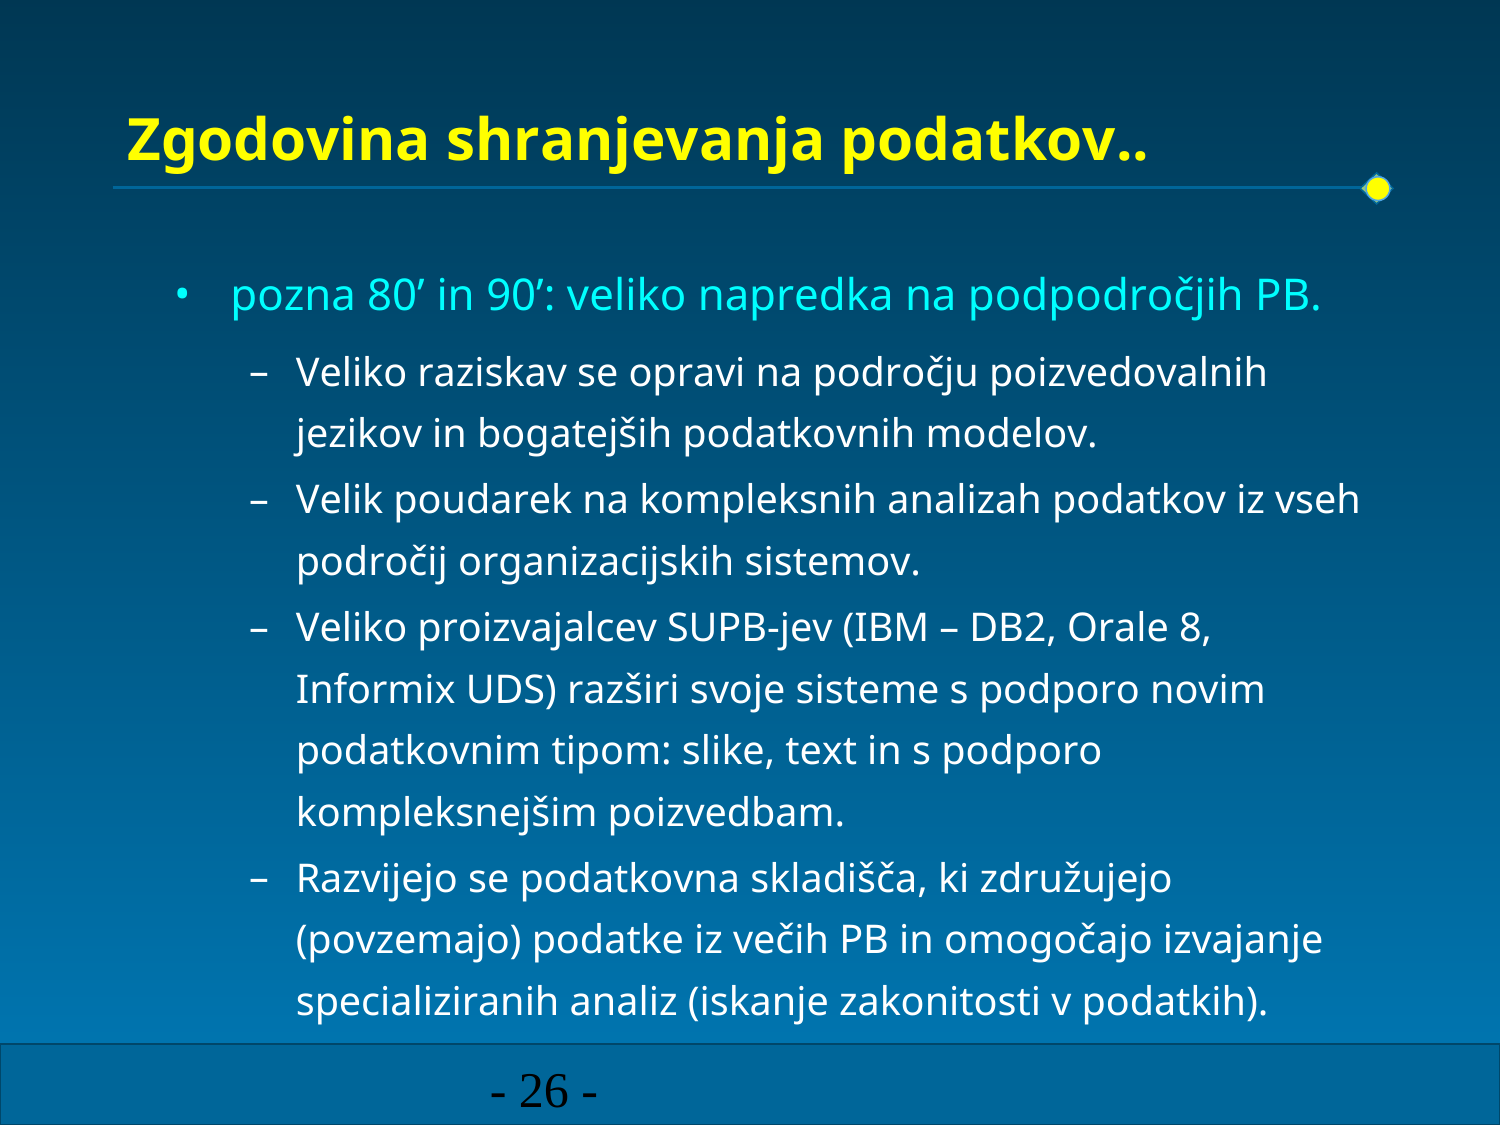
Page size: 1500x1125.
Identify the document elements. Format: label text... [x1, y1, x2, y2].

list pozna 80’ in 90’: veliko napredka na podpodročjih PB. Veliko raziskav se opravi na področju poizvedovalnih jezikov in bogatejših podatkovnih modelov. Velik poudarek na kompleksnih analizah podatkov iz vseh področij organizacijskih sistemov. Veliko proizvajalcev SUPB-jev (IBM – DB2, Orale 8, Informix UDS) razširi svoje sisteme s podporo novim podatkovnim tipom: slike, text in s podporo kompleksnejšim poizvedbam. Razvijejo se podatkovna skladišča, ki združujejo (povzemajo) podatke iz večih PB in omogočajo izvajanje specializiranih analiz (iskanje zakonitosti v podatkih). [159, 243, 1392, 972]
title Zgodovina shranjevanja podatkov.. [112, 94, 1388, 181]
